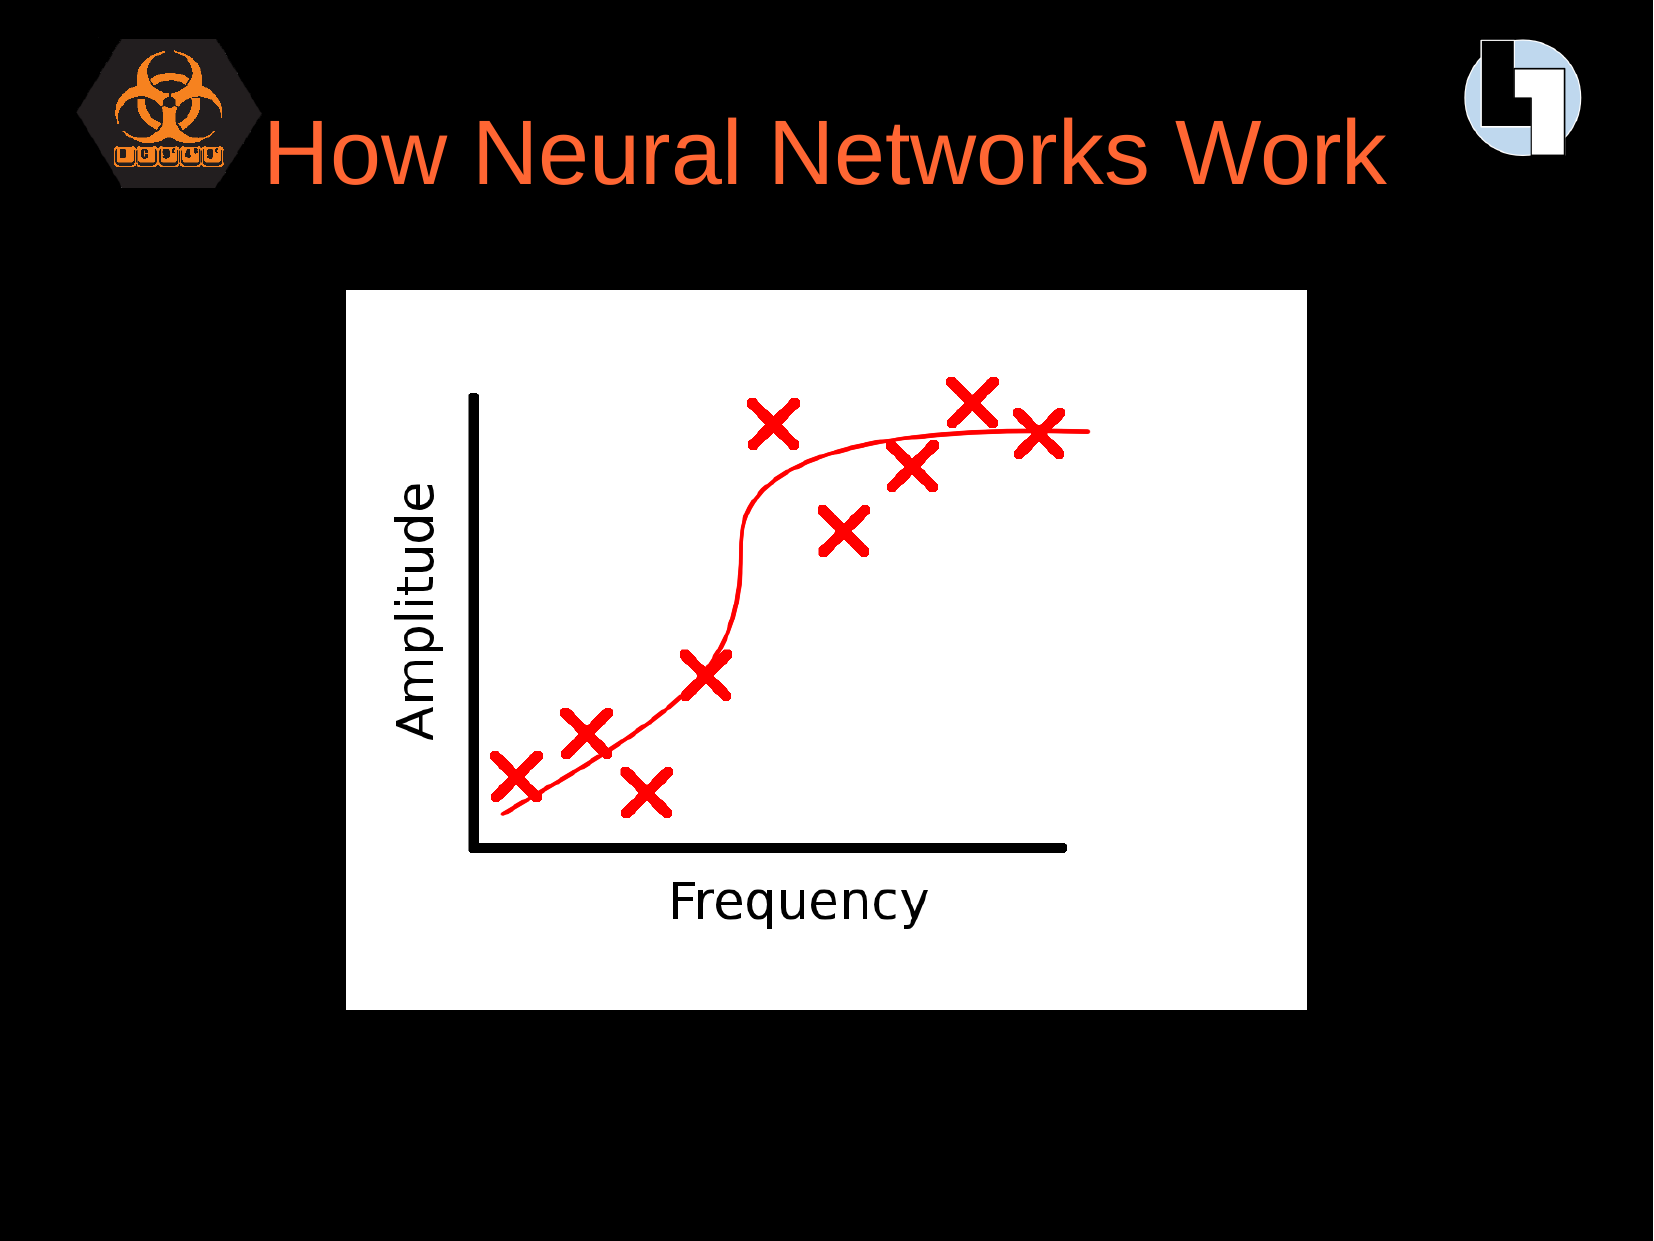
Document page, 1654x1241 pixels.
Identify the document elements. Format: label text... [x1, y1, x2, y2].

picture [1462, 37, 1583, 158]
picture [75, 37, 263, 188]
picture [346, 290, 1307, 1010]
title How Neural Networks Work [82, 49, 1571, 257]
